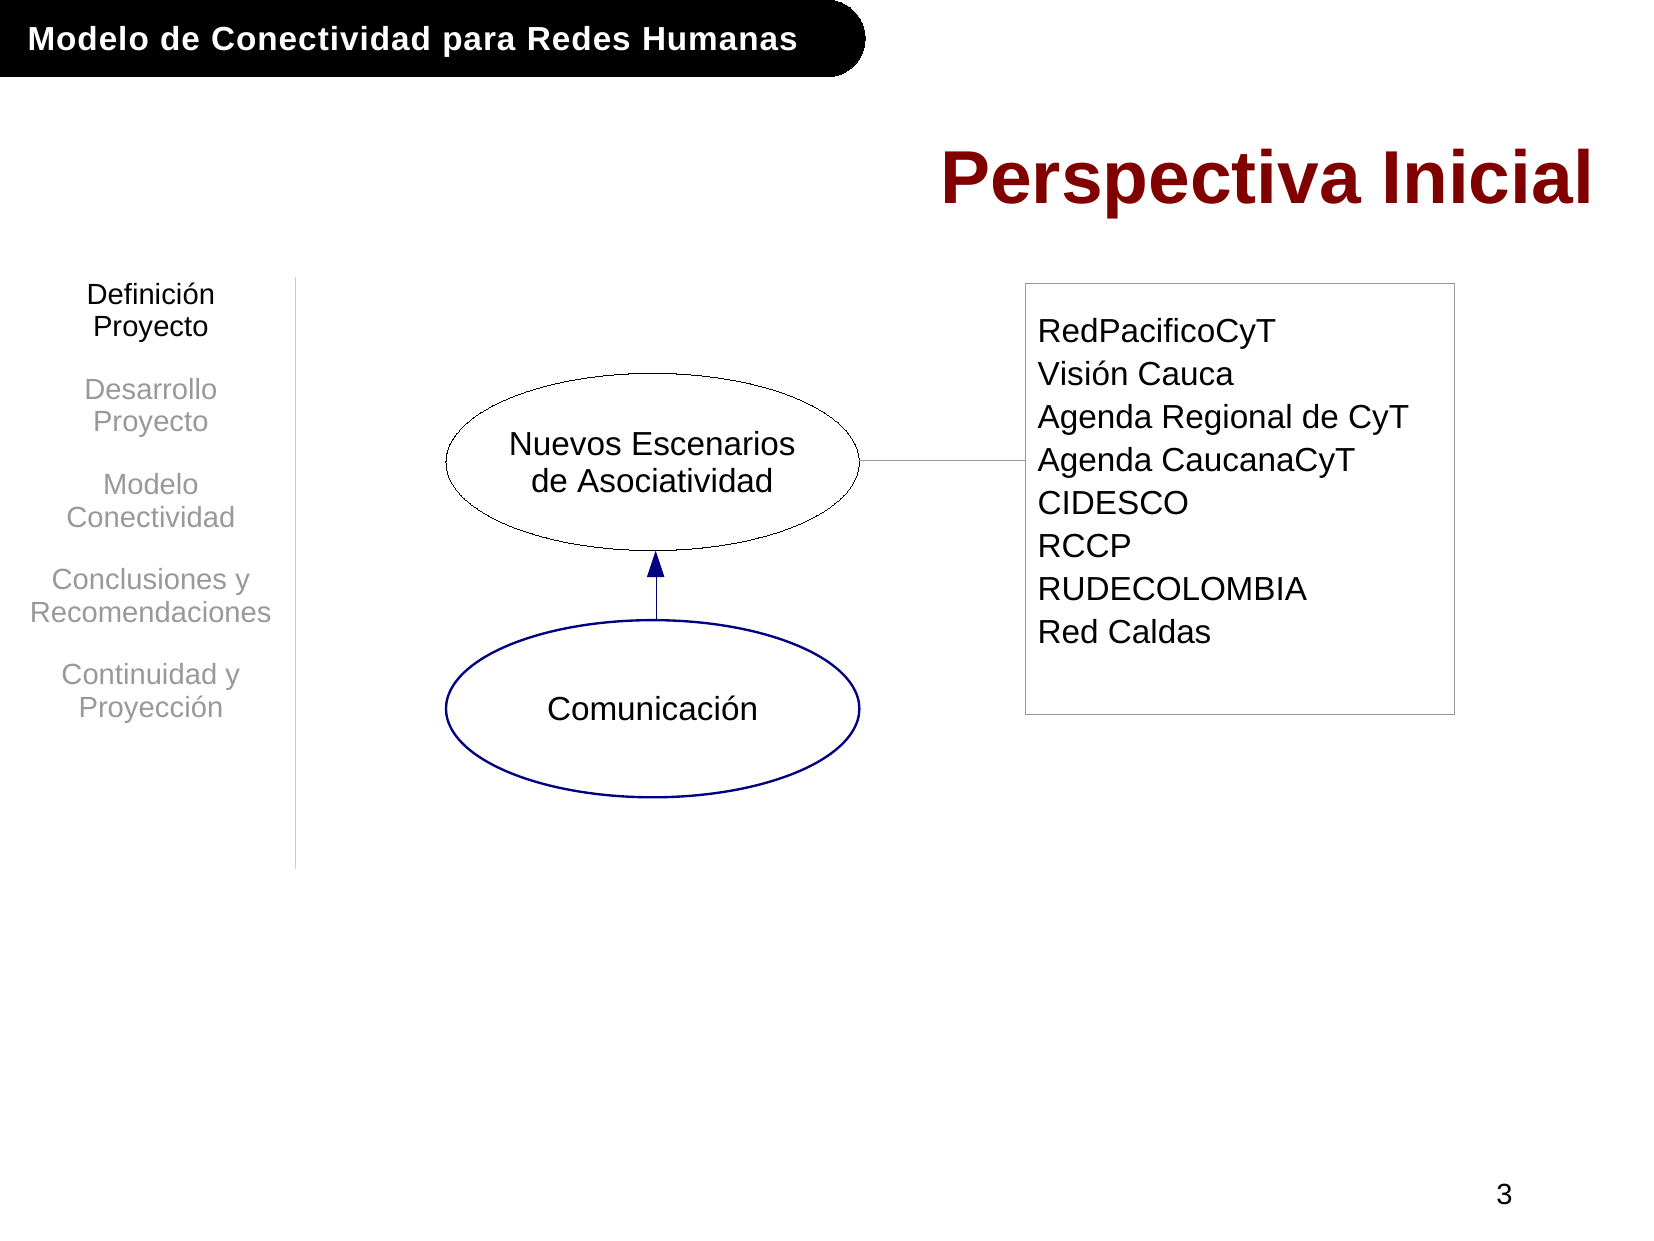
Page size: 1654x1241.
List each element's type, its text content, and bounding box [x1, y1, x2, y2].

text_box Comunicación [445, 620, 860, 798]
text_box Nuevos Escenarios de Asociatividad [445, 373, 860, 551]
text_box RedPacificoCyT Visión Cauca Agenda Regional de CyT Agenda CaucanaCyT CIDESCO RCCP RUDECOLOMBIA Red Caldas [1025, 283, 1455, 715]
title Perspectiva Inicial [118, 118, 1595, 237]
list Definición Proyecto Desarrollo Proyecto Modelo Conectividad Conclusiones y Recomendaciones Continuidad y Proyección [17, 277, 285, 861]
